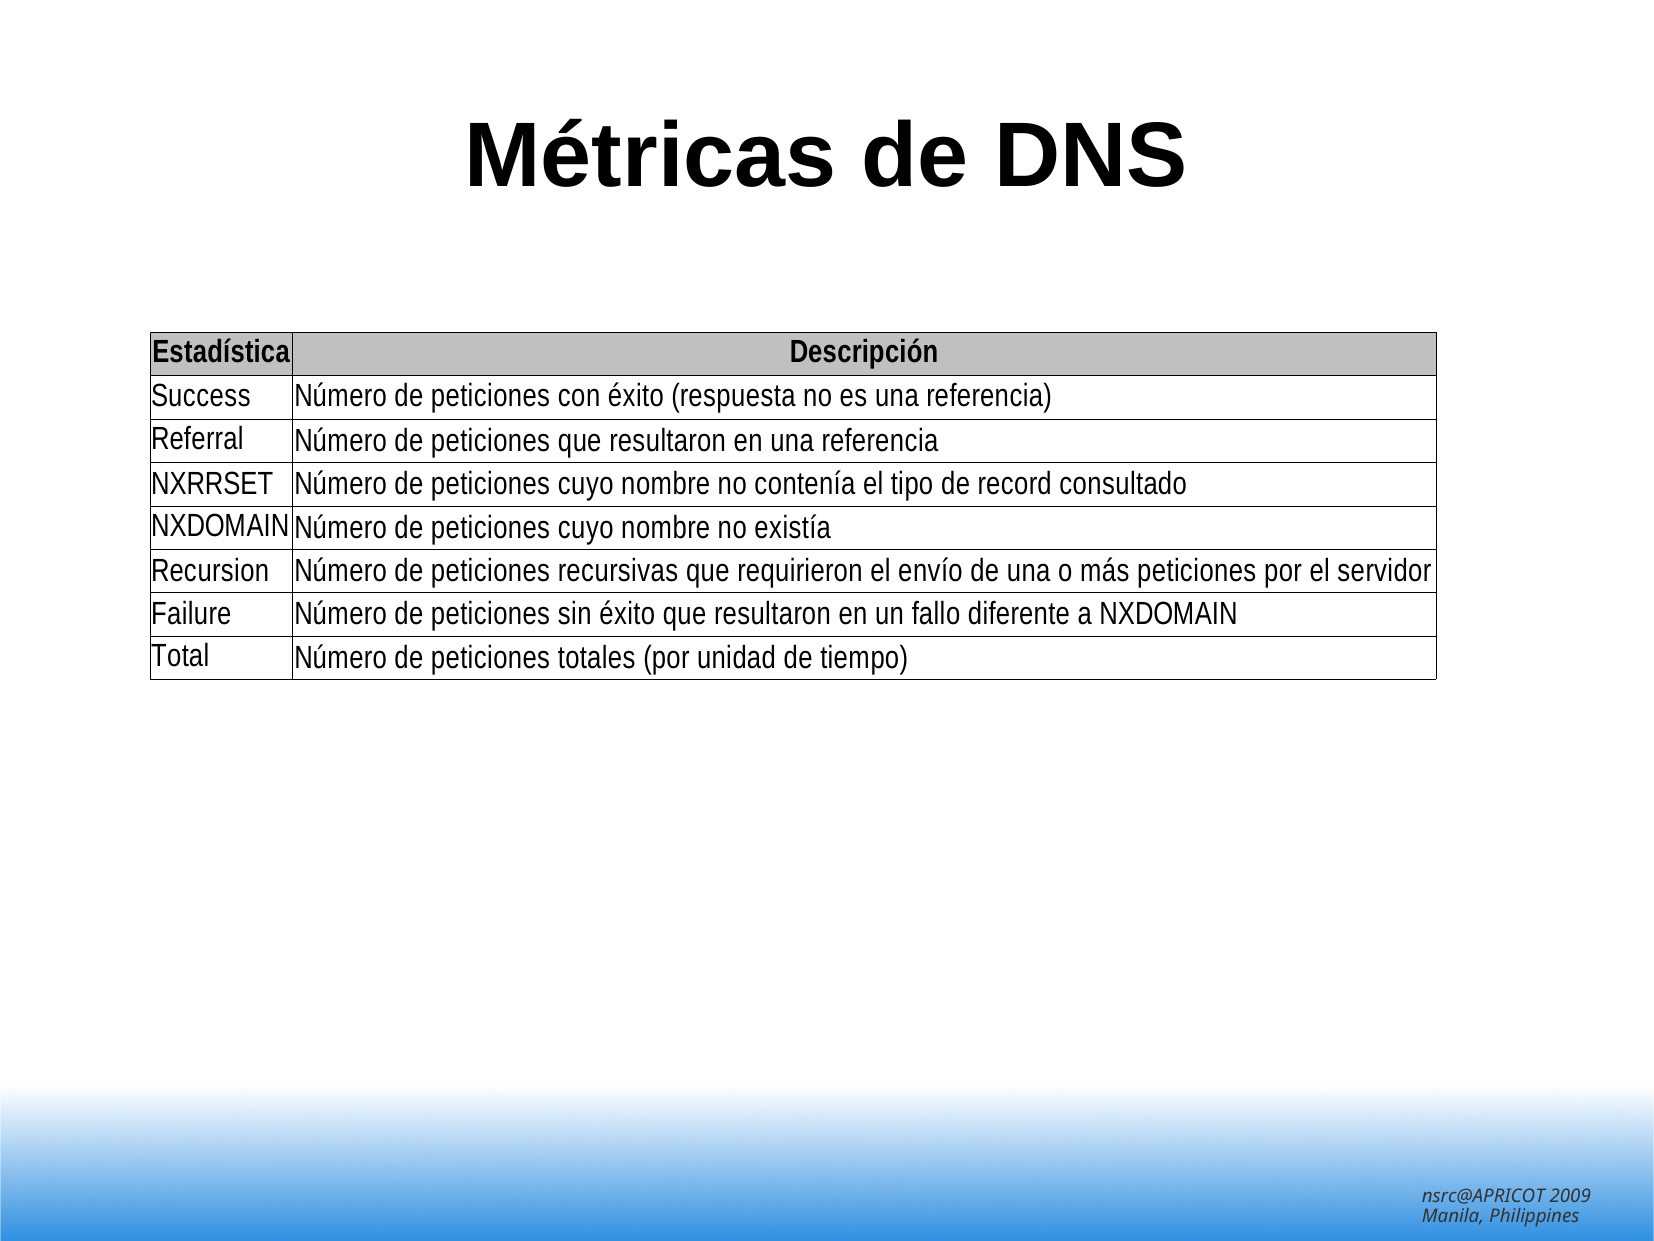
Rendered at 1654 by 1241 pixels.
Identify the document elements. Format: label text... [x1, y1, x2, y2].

title Métricas de DNS [82, 49, 1571, 257]
chart [150, 332, 1546, 713]
picture [0, 1083, 1654, 1241]
